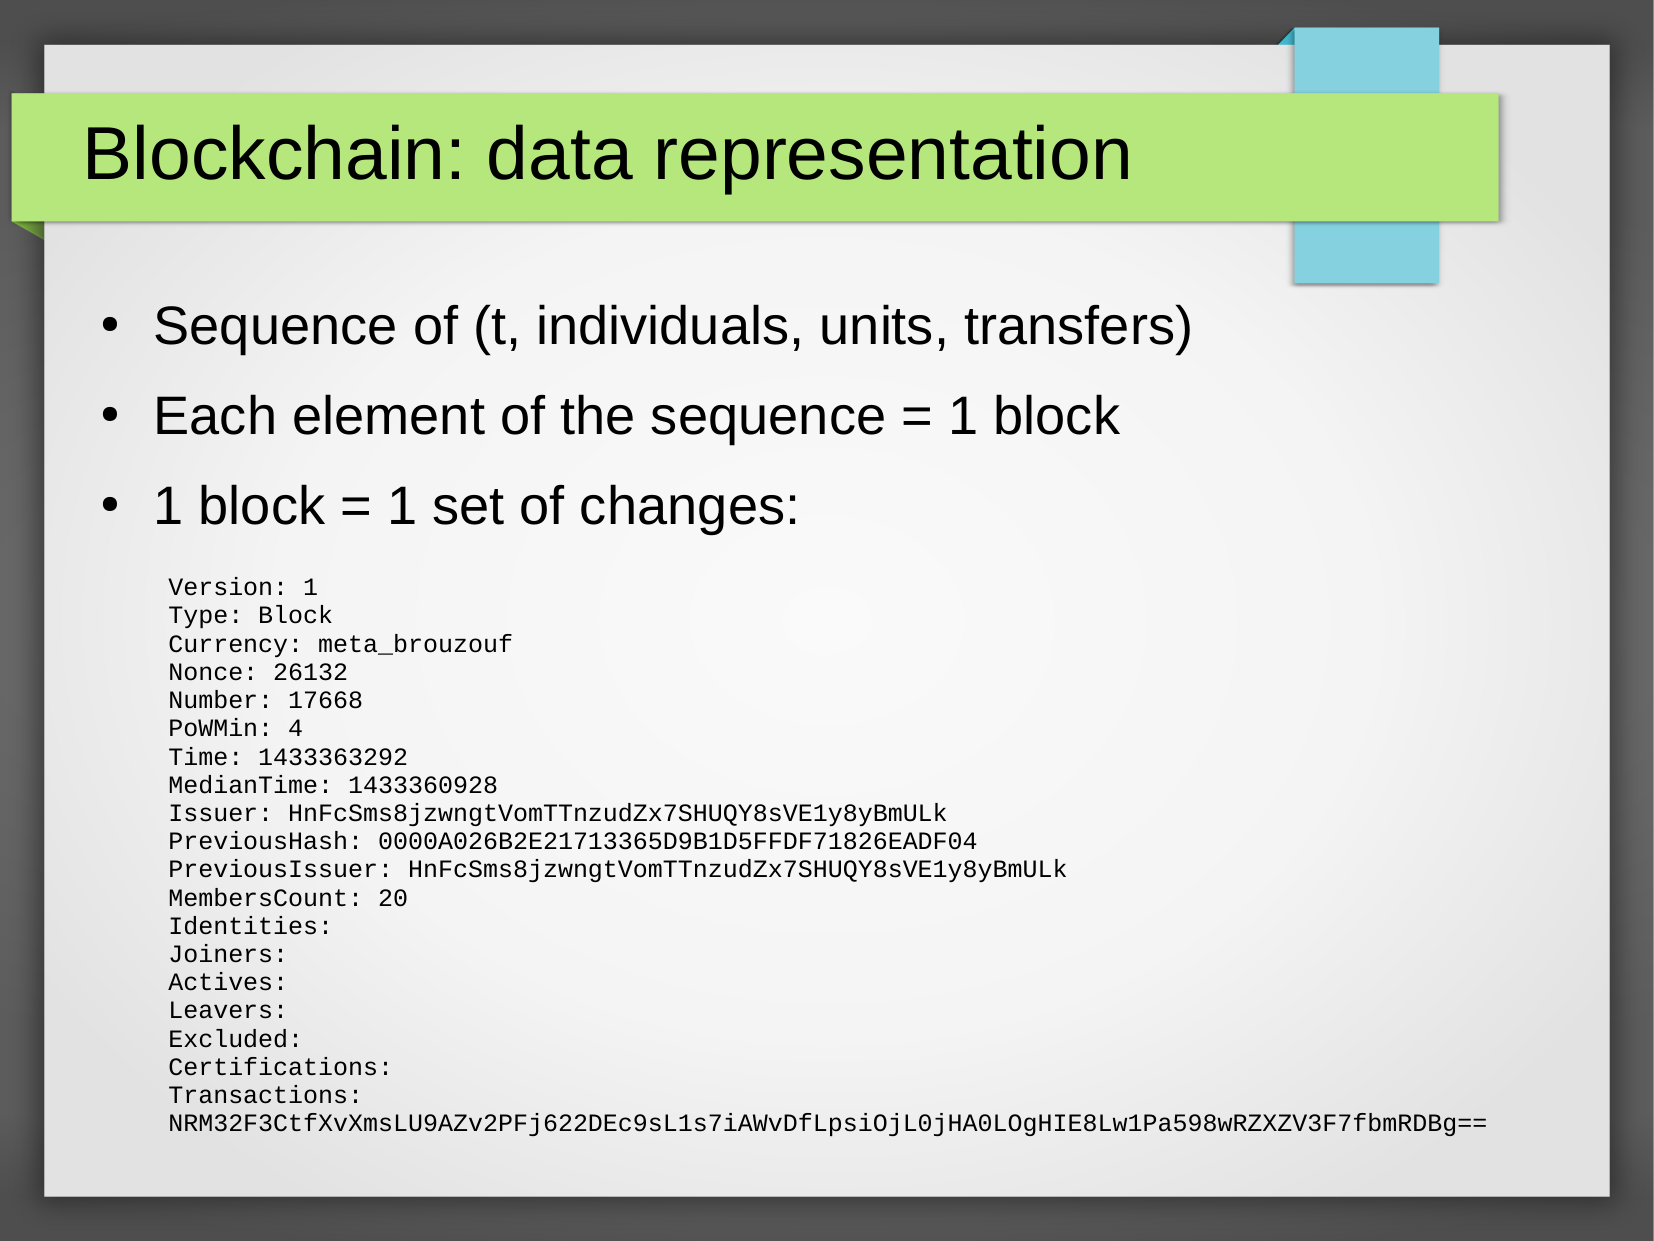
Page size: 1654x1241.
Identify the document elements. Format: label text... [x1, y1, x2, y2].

picture [0, 0, 1654, 1241]
list Sequence of (t, individuals, units, transfers) Each element of the sequence = 1 block 1 block = 1 set of changes: [82, 295, 1571, 1015]
title Blockchain: data representation [82, 94, 1512, 213]
text_box Version: 1 Type: Block Currency: meta_brouzouf Nonce: 26132 Number: 17668 PoWMin: 4 Time: 1433363292 MedianTime: 1433360928 Issuer: HnFcSms8jzwngtVomTTnzudZx7SHUQY8sVE1y8yBmULk PreviousHash: 0000A026B2E21713365D9B1D5FFDF71826EADF04 PreviousIssuer: HnFcSms8jzwngtVomTTnzudZx7SHUQY8sVE1y8yBmULk MembersCount: 20 Identities: Joiners: Actives: Leavers: Excluded: Certifications: Transactions: NRM32F3CtfXvXmsLU9AZv2PFj622DEc9sL1s7iAWvDfLpsiOjL0jHA0LOgHIE8Lw1Pa598wRZXZV3F7fbmRDBg== [153, 567, 1524, 1158]
